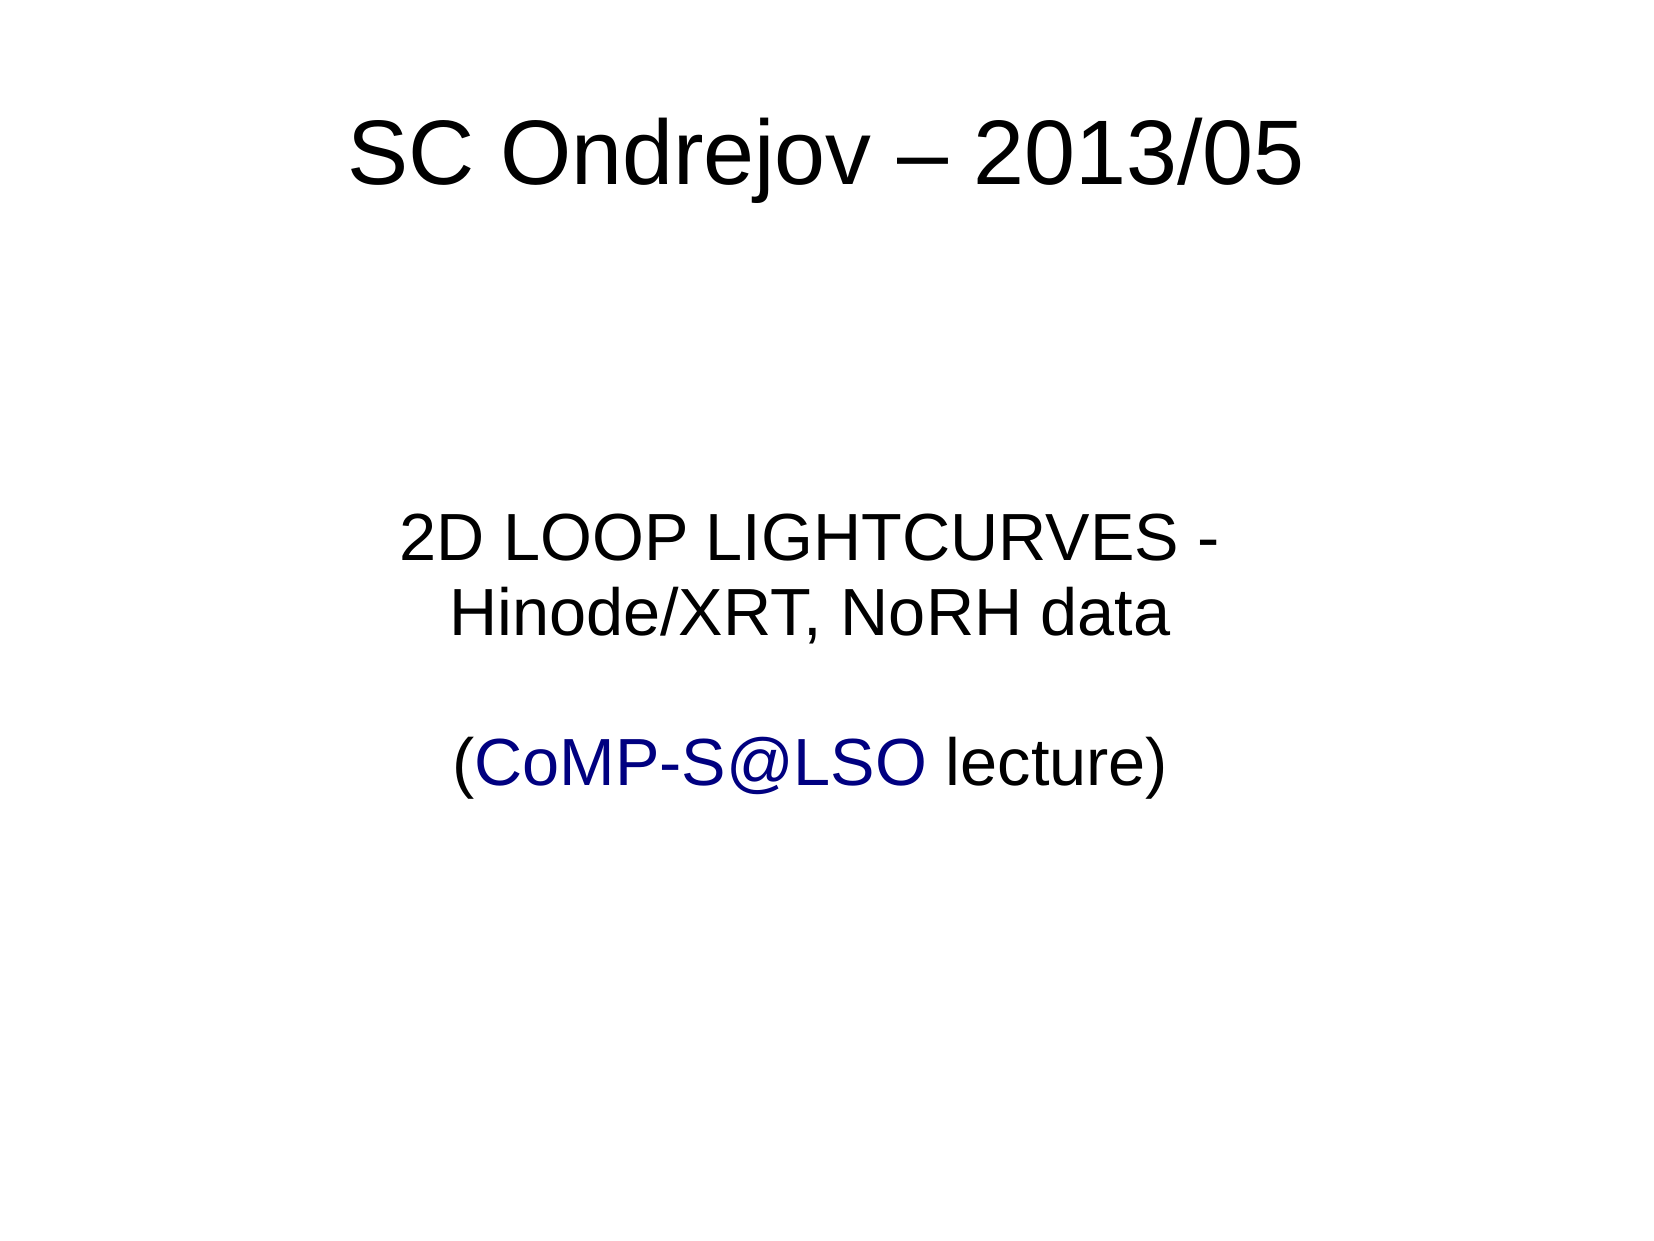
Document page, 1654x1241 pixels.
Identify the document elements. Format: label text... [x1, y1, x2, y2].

subtitle 2D LOOP LIGHTCURVES - Hinode/XRT, NoRH data (CoMP-S@LSO lecture) [82, 290, 1538, 1010]
title SC Ondrejov – 2013/05 [82, 49, 1571, 257]
